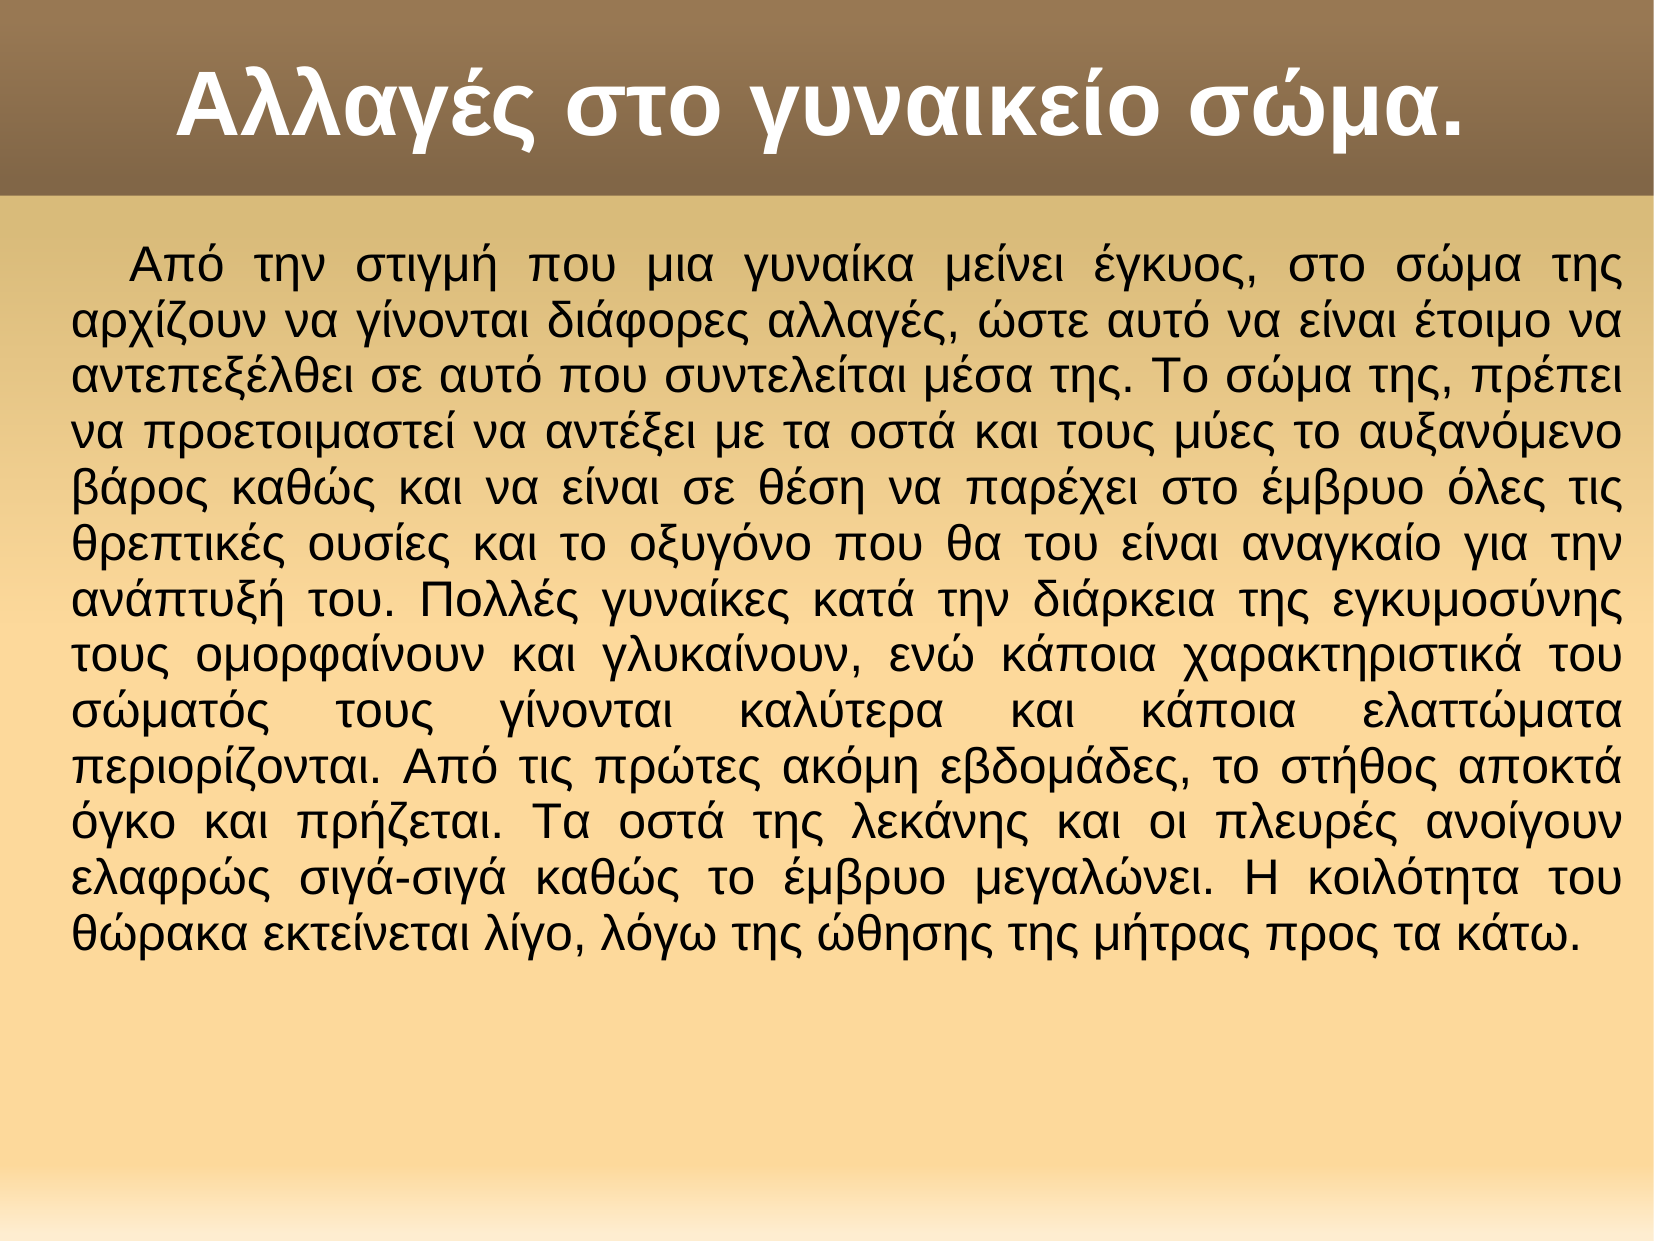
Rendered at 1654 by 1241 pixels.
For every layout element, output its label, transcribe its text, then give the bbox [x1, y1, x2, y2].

title Αλλαγές στο γυναικείο σώμα. [76, 0, 1565, 208]
list Από την στιγμή που μια γυναίκα μείνει έγκυος, στο σώμα της αρχίζουν να γίνονται διάφορες αλλαγές, ώστε αυτό να είναι έτοιμο να αντεπεξέλθει σε αυτό που συντελείται μέσα της. Το σώμα της, πρέπει να προετοιμαστεί να αντέξει με τα οστά και τους μύες το αυξανόμενο βάρος καθώς και να είναι σε θέση να παρέχει στο έμβρυο όλες τις θρεπτικές ουσίες και το οξυγόνο που θα του είναι αναγκαίο για την ανάπτυξή του. Πολλές γυναίκες κατά την διάρκεια της εγκυμοσύνης τους ομορφαίνουν και γλυκαίνουν, ενώ κάποια χαρακτηριστικά του σώματός τους γίνονται καλύτερα και κάποια ελαττώματα περιορίζονται. Από τις πρώτες ακόμη εβδομάδες, το στήθος αποκτά όγκο και πρήζεται. Τα οστά της λεκάνης και οι πλευρές ανοίγουν ελαφρώς σιγά-σιγά καθώς το έμβρυο μεγαλώνει. Η κοιλότητα του θώρακα εκτείνεται λίγο, λόγω της ώθησης της μήτρας προς τα κάτω. [0, 236, 1625, 1241]
picture [0, 0, 1654, 1241]
